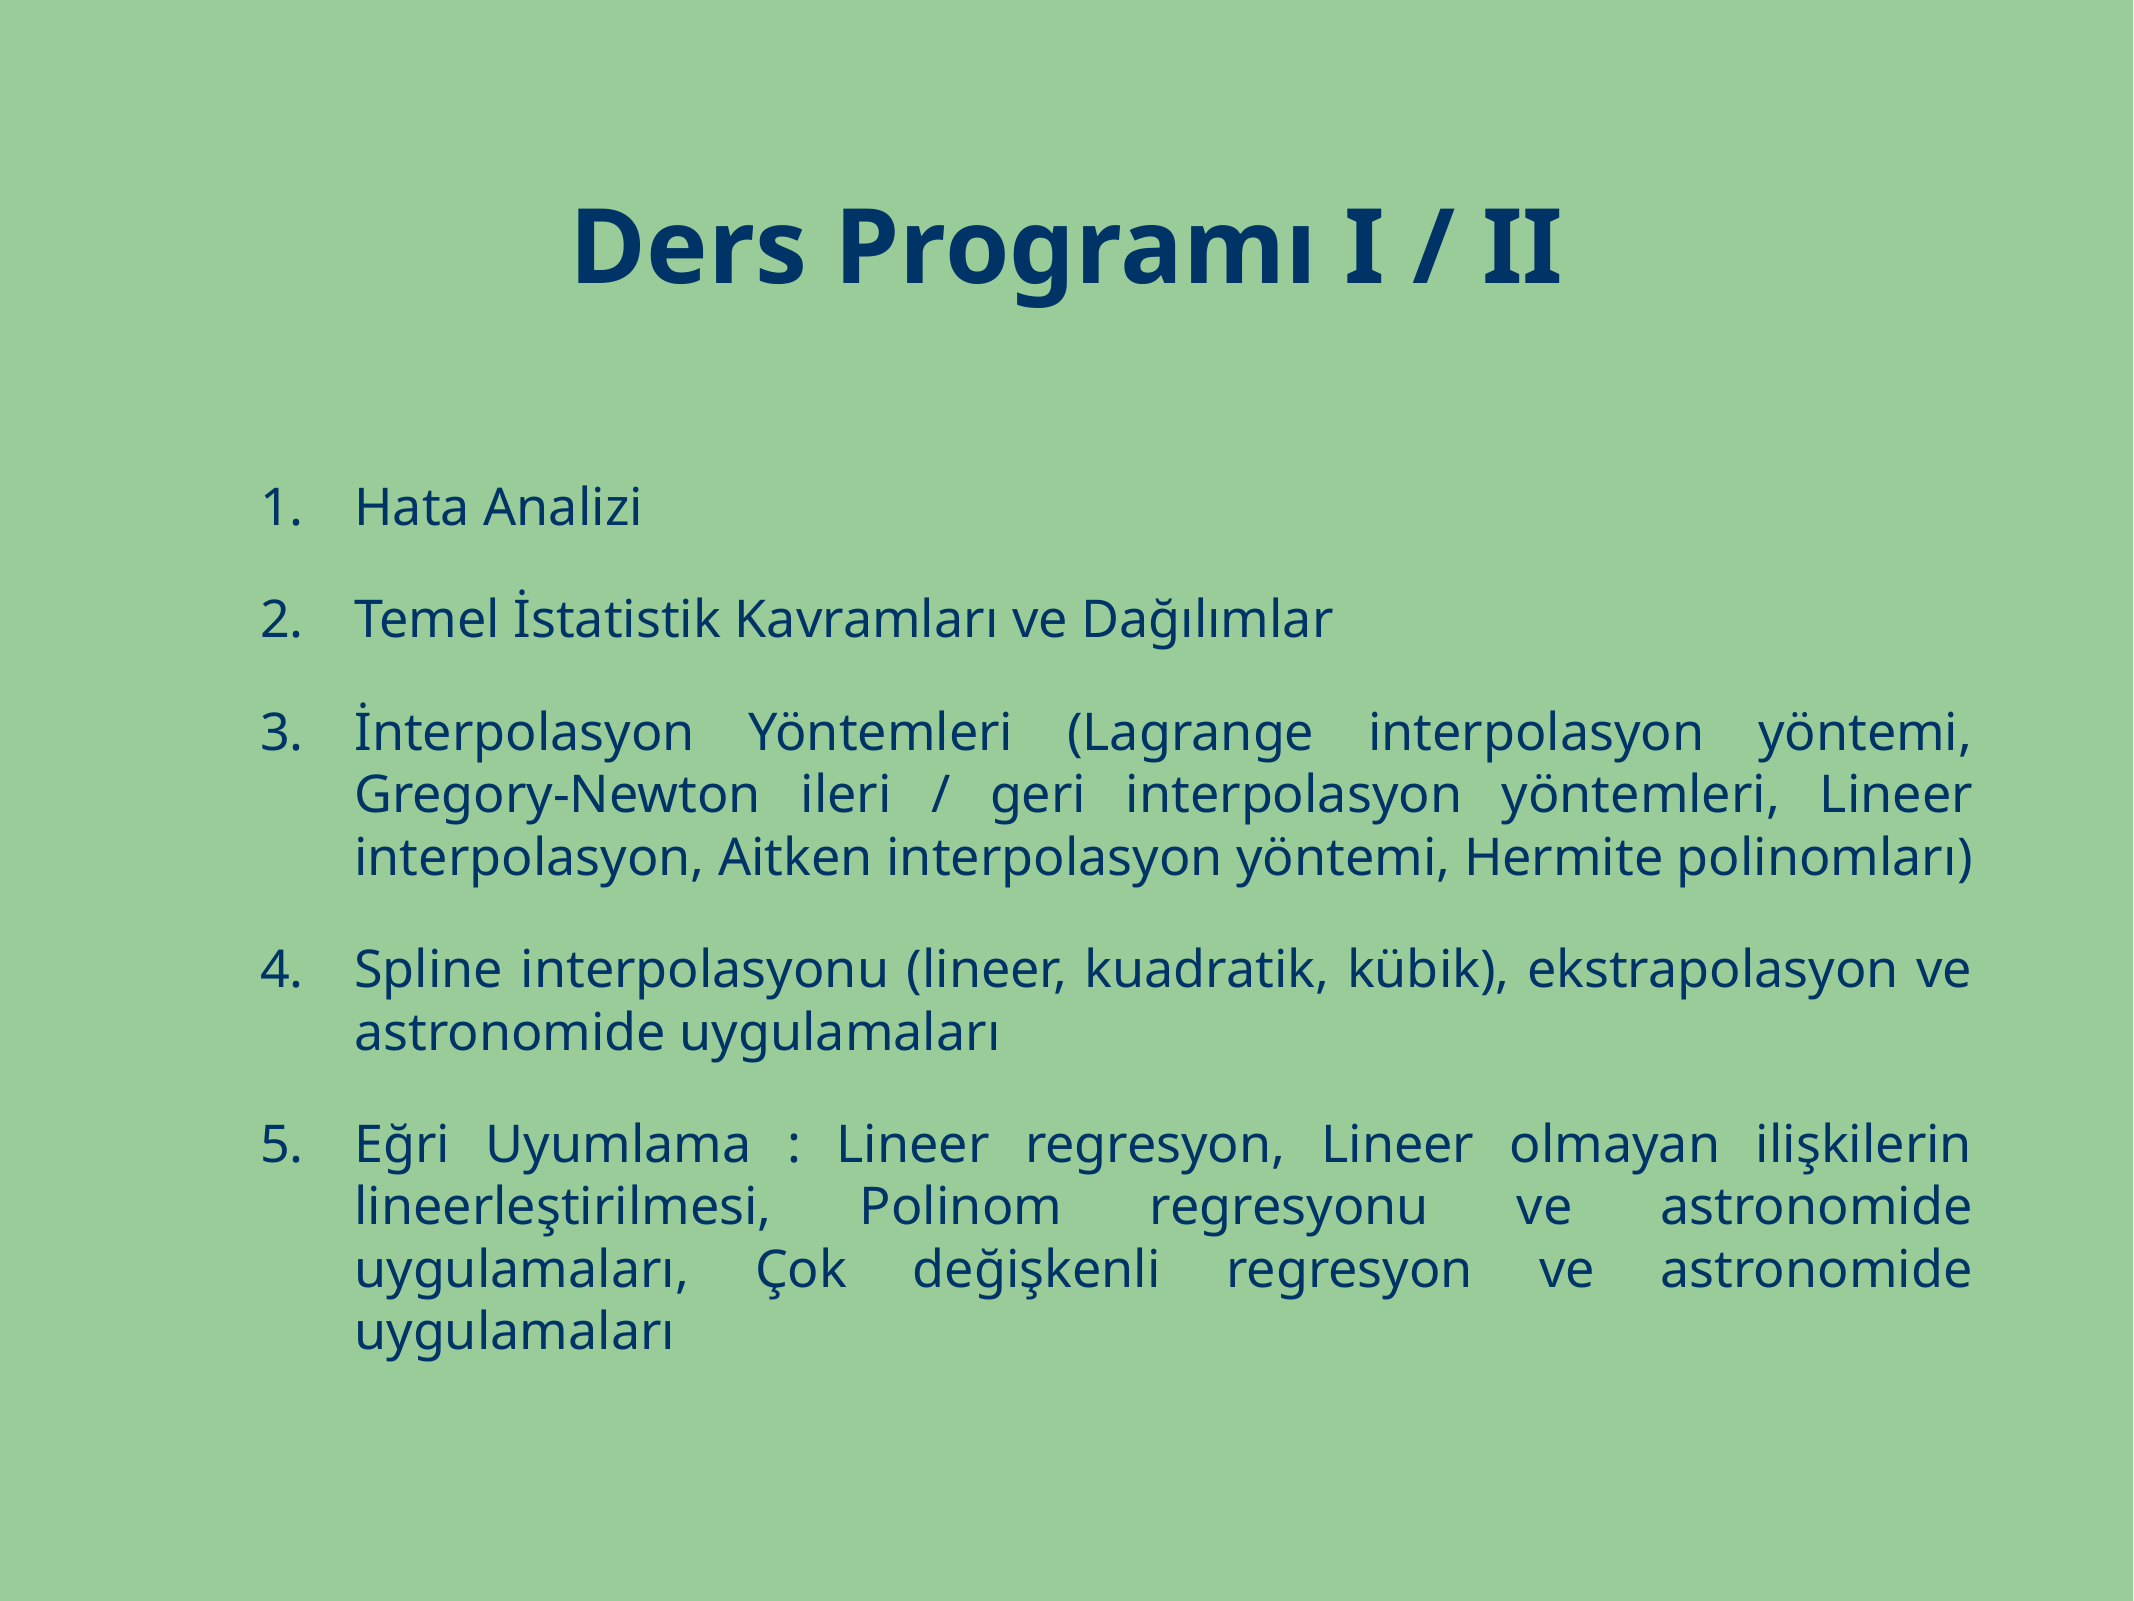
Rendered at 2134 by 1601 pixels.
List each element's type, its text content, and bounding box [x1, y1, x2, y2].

title Ders Programı I / II [208, 41, 1925, 409]
list Hata Analizi Temel İstatistik Kavramları ve Dağılımlar İnterpolasyon Yöntemleri (Lagrange interpolasyon yöntemi, Gregory-Newton ileri / geri interpolasyon yöntemleri, Lineer interpolasyon, Aitken interpolasyon yöntemi, Hermite polinomları) Spline interpolasyonu (lineer, kuadratik, kübik), ekstrapolasyon ve astronomide uygulamaları Eğri Uyumlama : Lineer regresyon, Lineer olmayan ilişkilerin lineerleştirilmesi, Polinom regresyonu ve astronomide uygulamaları, Çok değişkenli regresyon ve astronomide uygulamaları [208, 409, 1995, 1425]
